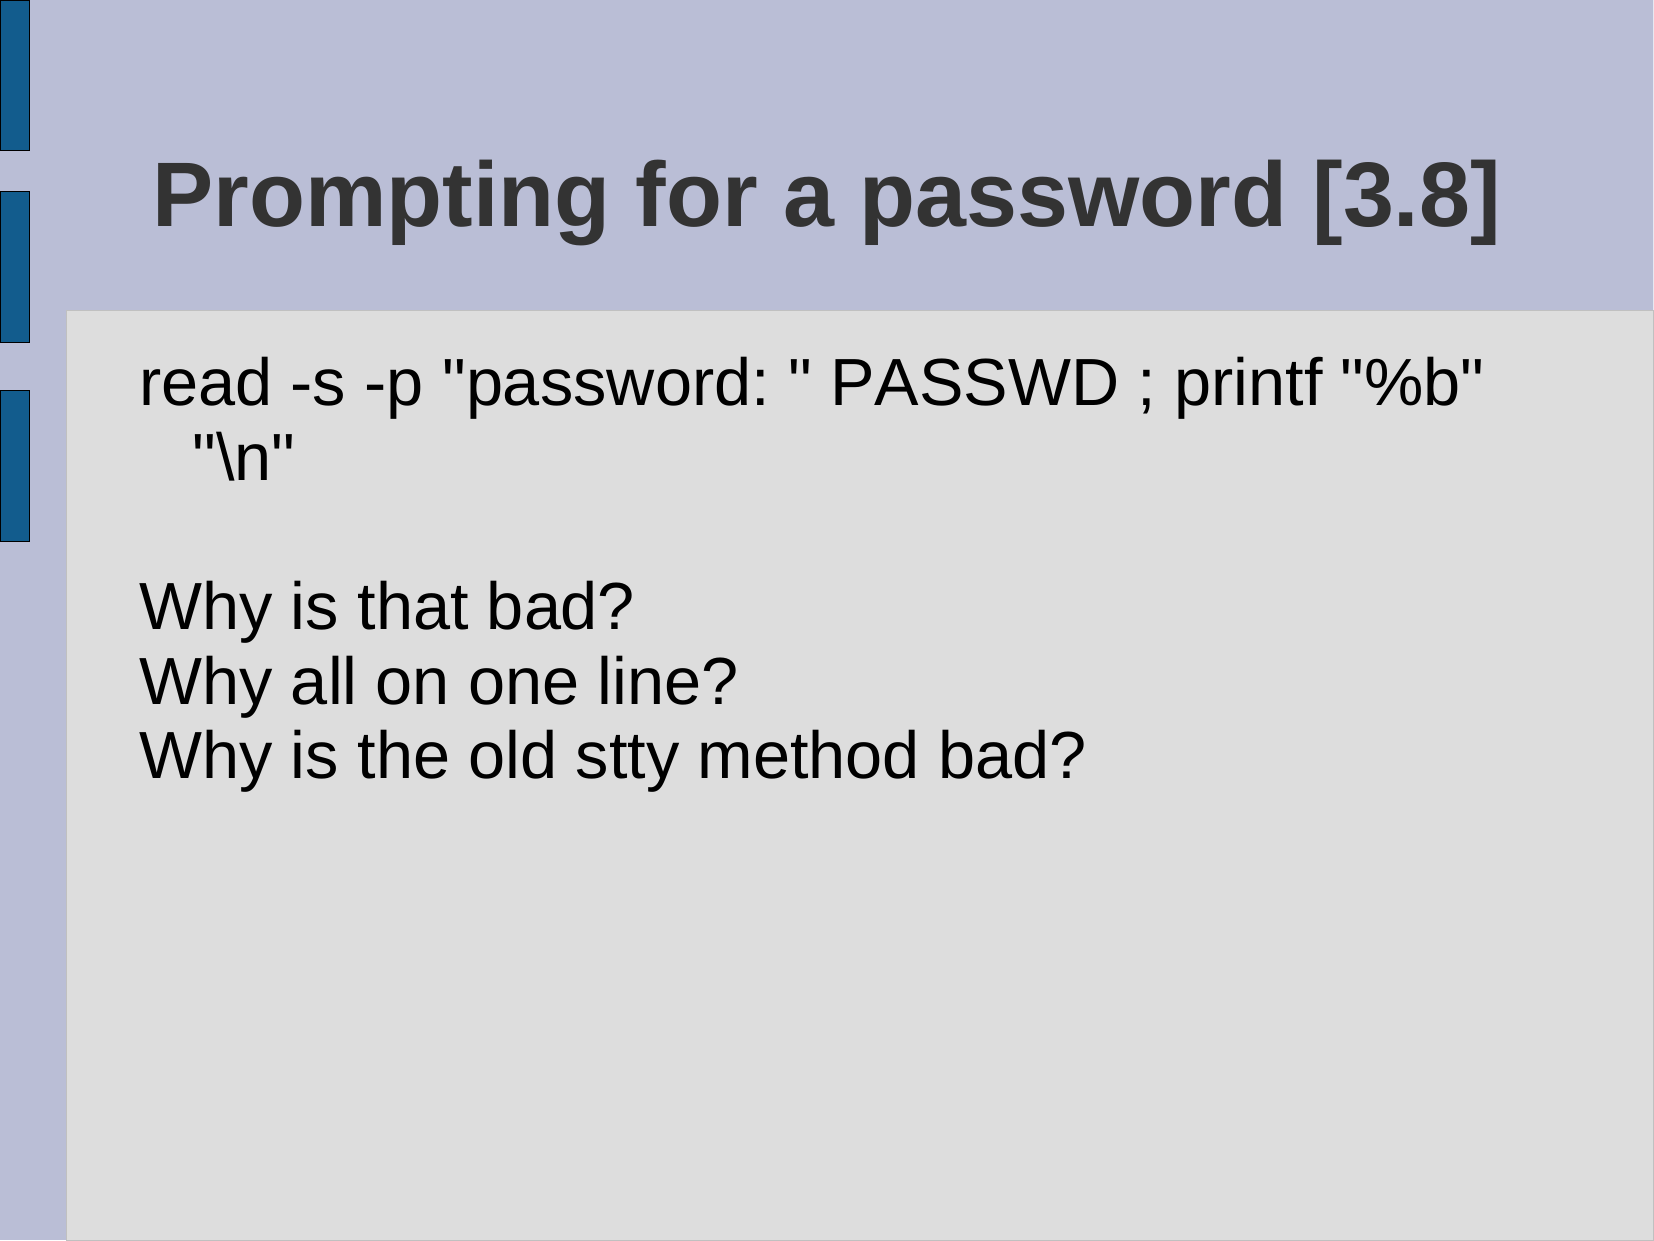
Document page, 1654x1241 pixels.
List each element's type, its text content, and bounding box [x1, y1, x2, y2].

list read -s -p "password: " PASSWD ; printf "%b" "\n" Why is that bad? Why all on one line? Why is the old stty method bad? [121, 344, 1534, 1112]
title Prompting for a password [3.8] [121, 98, 1534, 291]
